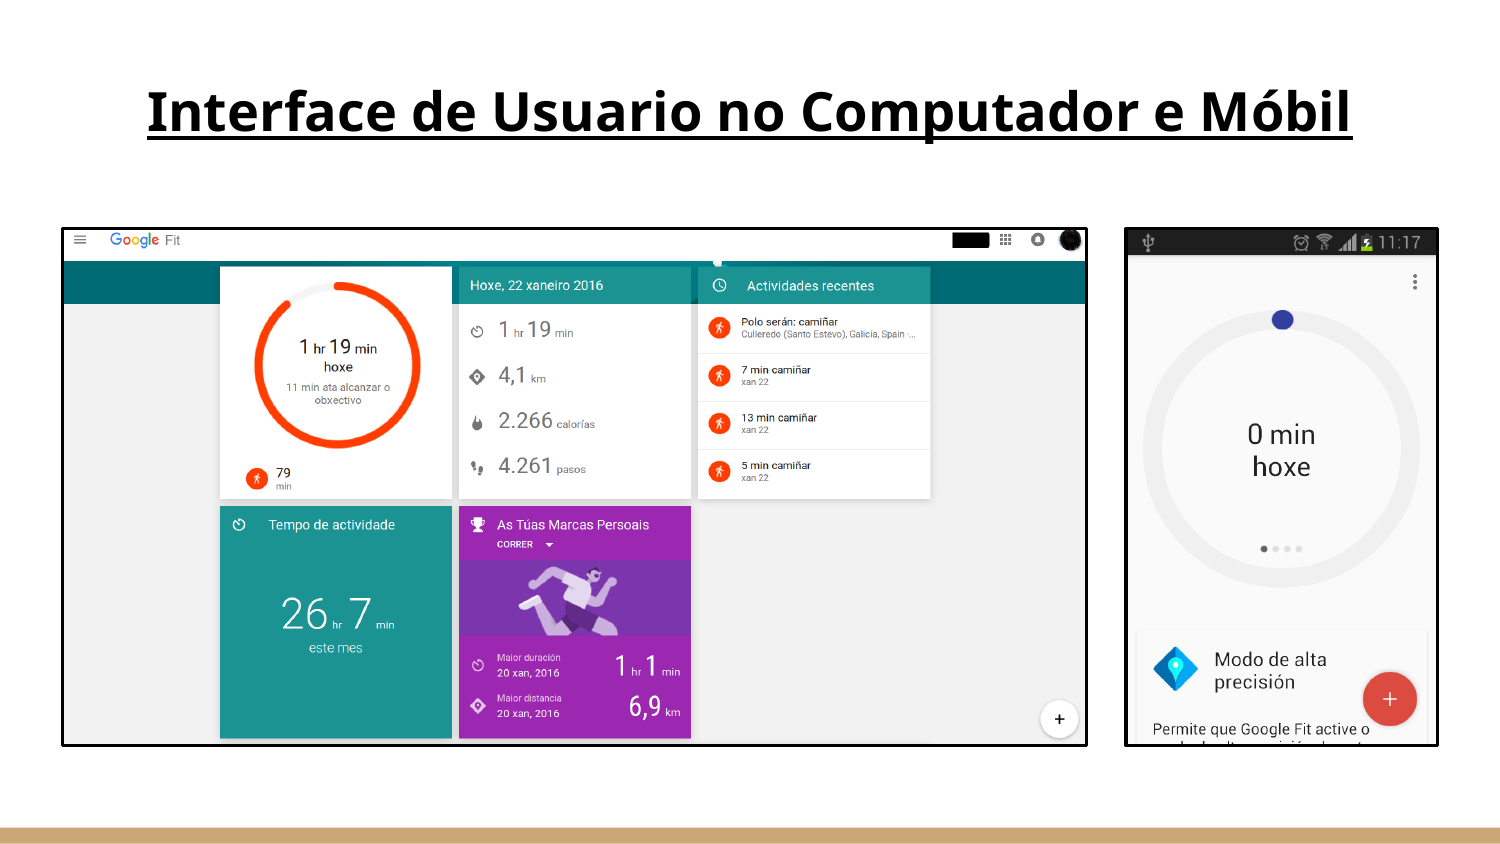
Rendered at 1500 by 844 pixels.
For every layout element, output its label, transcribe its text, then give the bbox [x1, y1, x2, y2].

picture [1127, 230, 1436, 745]
picture [64, 230, 1086, 745]
text_box Interface de Usuario no Computador e Móbil [51, 51, 1449, 169]
